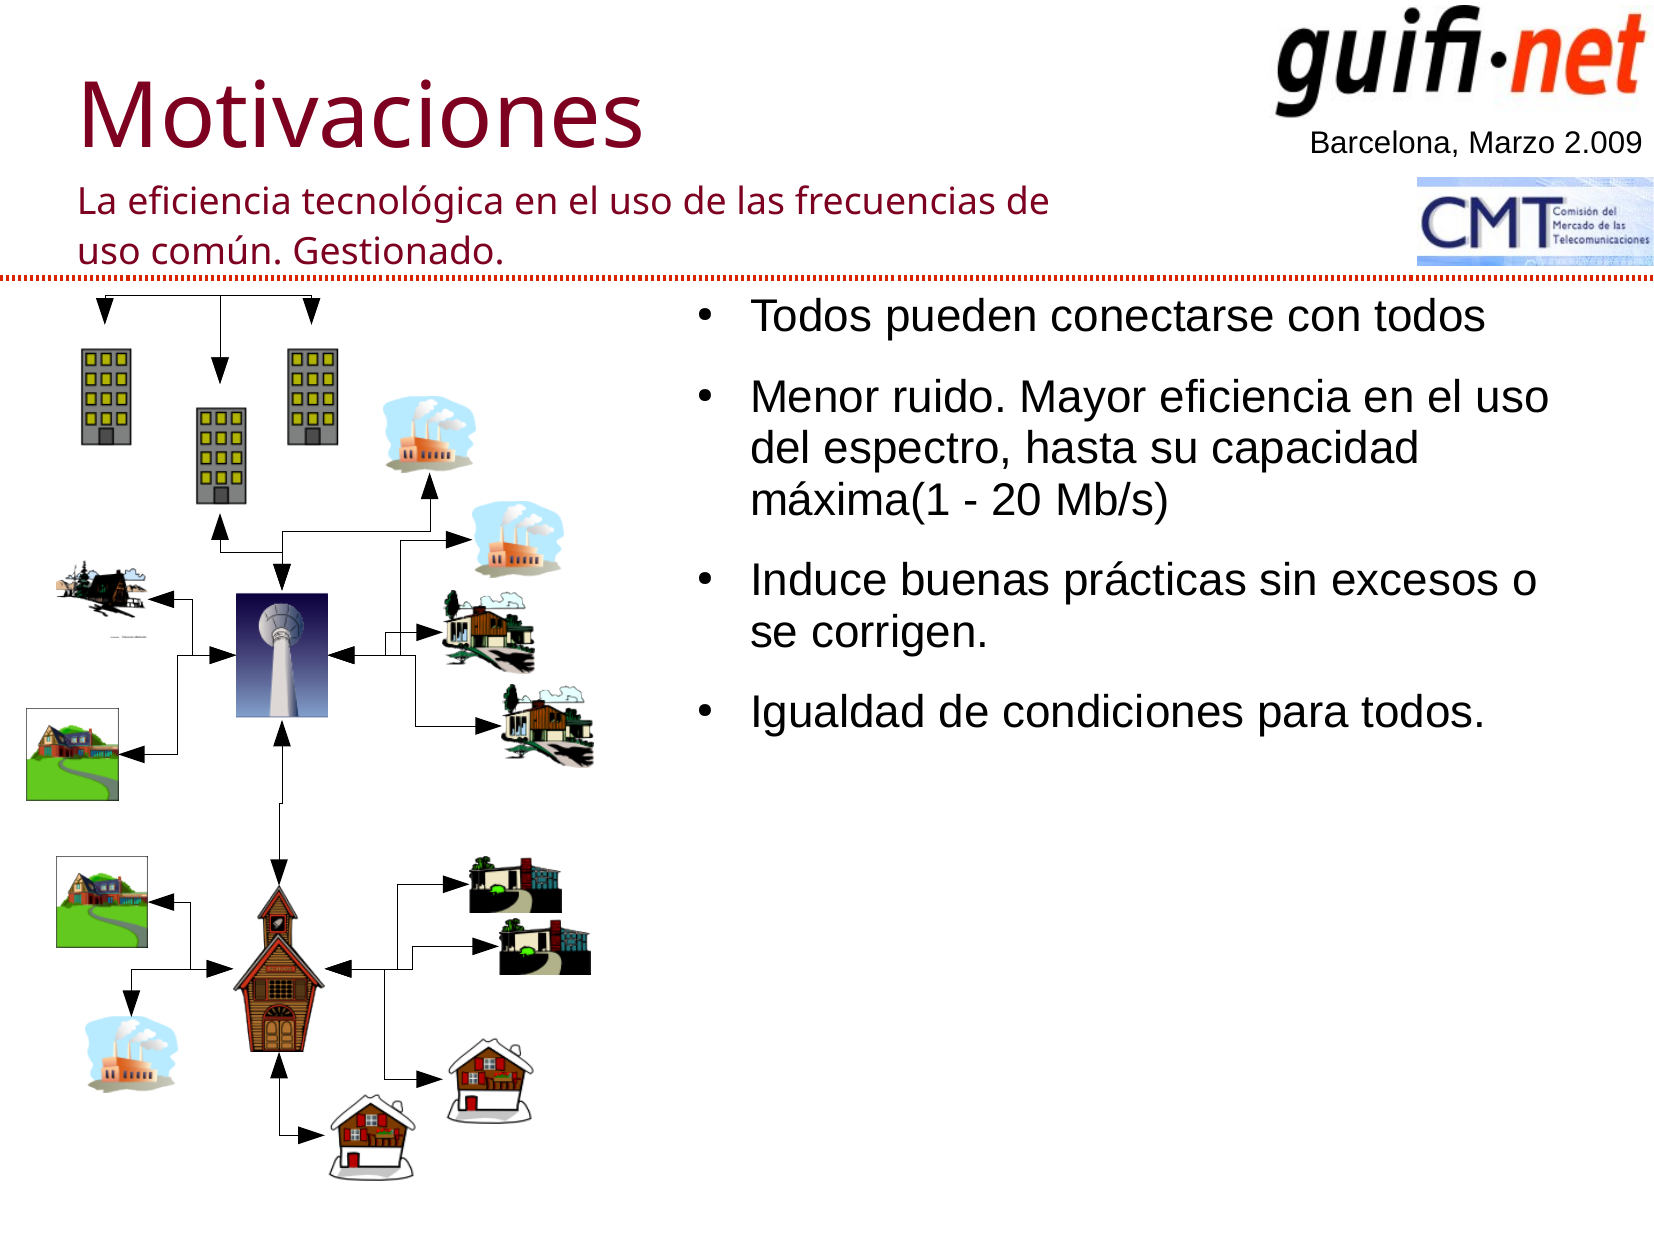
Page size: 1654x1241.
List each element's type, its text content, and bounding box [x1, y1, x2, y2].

picture [501, 684, 594, 768]
picture [26, 708, 119, 801]
title Motivaciones La eficiencia tecnológica en el uso de las frecuencias de uso común. Gestionado. [76, 59, 1093, 267]
picture [236, 590, 328, 720]
picture [59, 324, 151, 455]
picture [174, 324, 358, 514]
picture [324, 1089, 417, 1182]
picture [233, 885, 325, 1052]
picture [56, 856, 148, 948]
picture [383, 396, 476, 473]
picture [1417, 177, 1654, 266]
picture [469, 856, 562, 913]
picture [85, 1016, 178, 1093]
picture [499, 918, 591, 975]
list Todos pueden conectarse con todos Menor ruido. Mayor eficiencia en el uso del espectro, hasta su capacidad máxima(1 - 20 Mb/s) Induce buenas prácticas sin excesos o se corrigen. Igualdad de condiciones para todos. [679, 290, 1572, 1109]
picture [472, 501, 564, 578]
picture [442, 1033, 535, 1126]
picture [442, 590, 535, 675]
picture [56, 560, 148, 638]
picture [1269, 5, 1654, 119]
